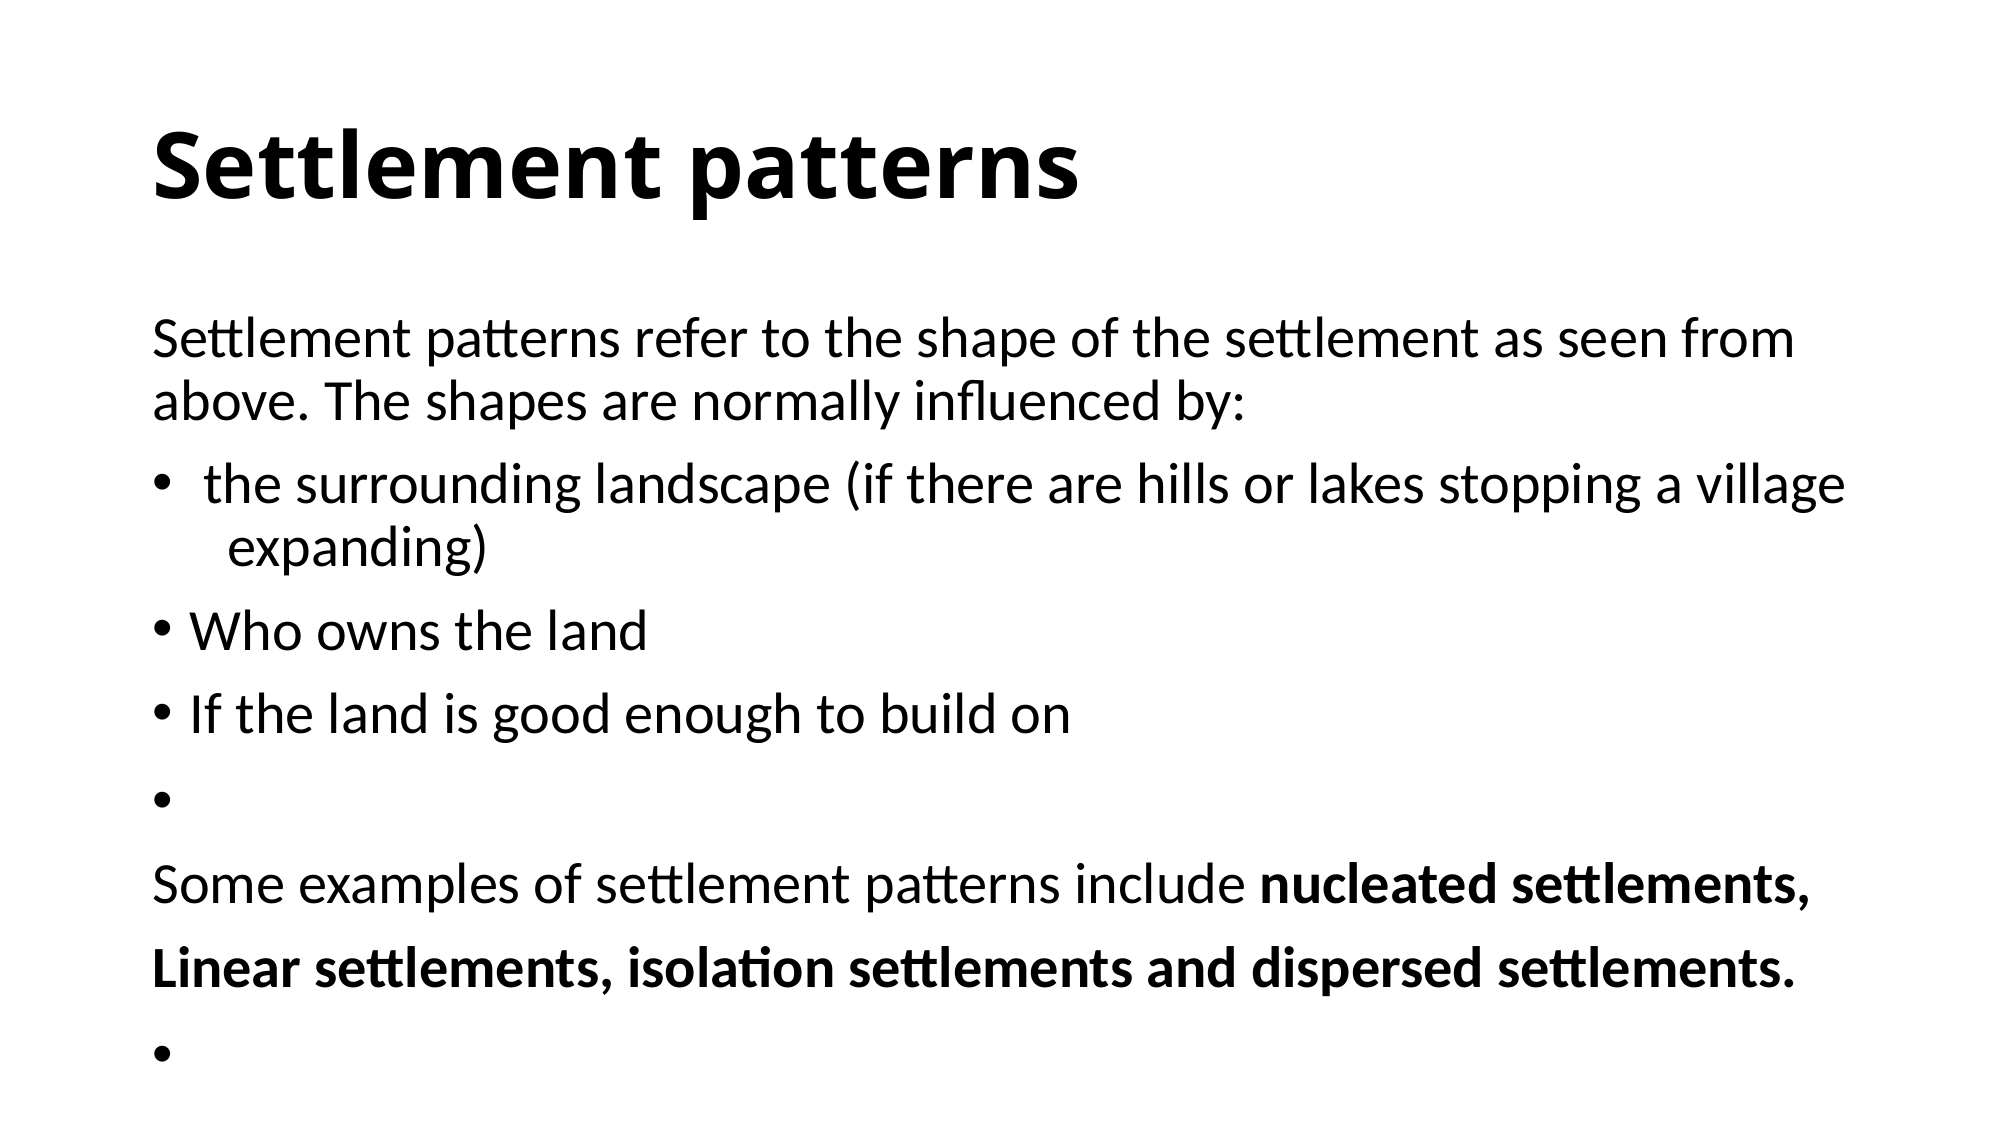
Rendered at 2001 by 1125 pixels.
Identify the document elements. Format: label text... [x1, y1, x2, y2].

title Settlement patterns [137, 59, 1863, 278]
list Settlement patterns refer to the shape of the settlement as seen from above. The shapes are normally influenced by: the surrounding landscape (if there are hills or lakes stopping a village expanding) Who owns the land If the land is good enough to build on Some examples of settlement patterns include nucleated settlements, Linear settlements, isolation settlements and dispersed settlements. [137, 299, 1863, 1014]
